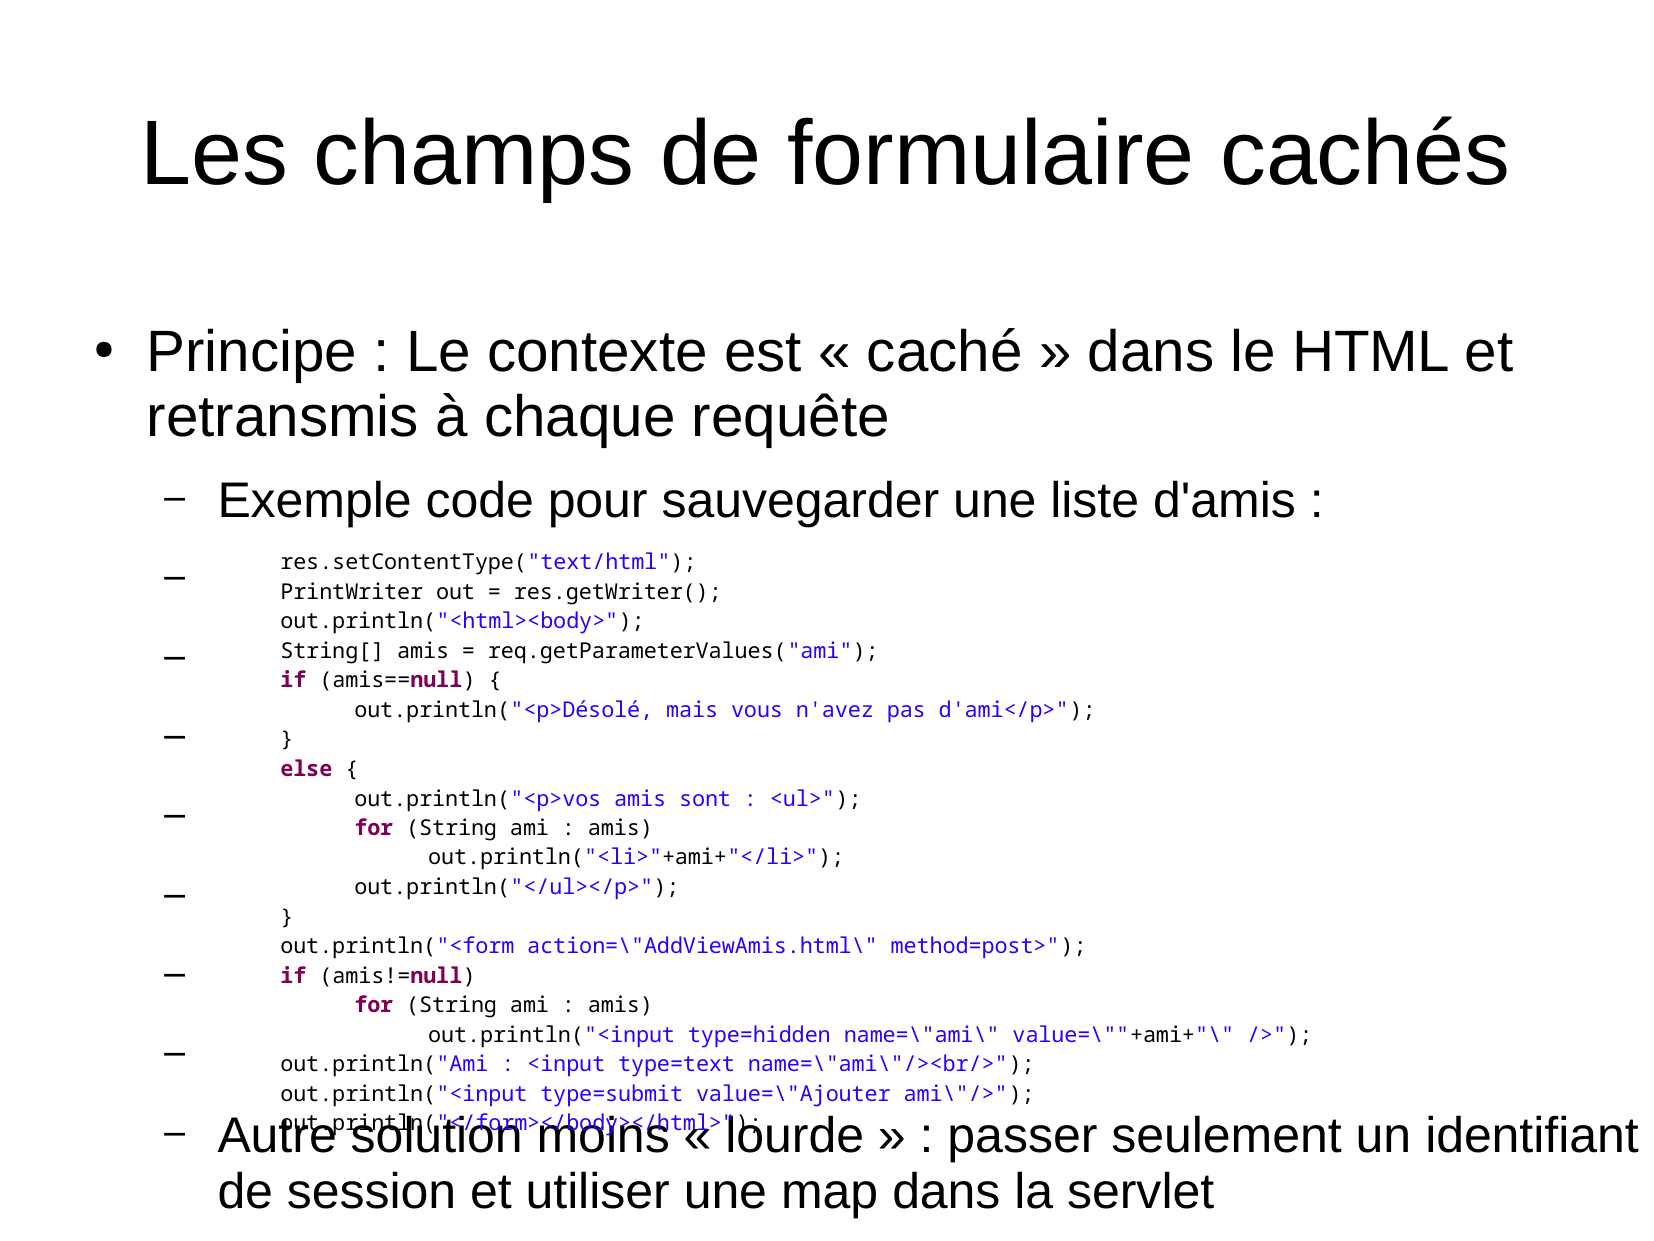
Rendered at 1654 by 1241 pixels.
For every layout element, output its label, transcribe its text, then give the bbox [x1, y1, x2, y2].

title Les champs de formulaire cachés [82, 49, 1571, 257]
list Principe : Le contexte est « caché » dans le HTML et retransmis à chaque requête Exemple code pour sauvegarder une liste d'amis : Autre solution moins « lourde » : passer seulement un identifiant de session et utiliser une map dans la servlet [75, 318, 1654, 1220]
text_box res.setContentType("text/html"); PrintWriter out = res.getWriter(); out.println("<html><body>"); String[] amis = req.getParameterValues("ami"); if (amis==null) { out.println("<p>Désolé, mais vous n'avez pas d'ami</p>"); } else { out.println("<p>vos amis sont : <ul>"); for (String ami : amis) out.println("<li>"+ami+"</li>"); out.println("</ul></p>"); } out.println("<form action=\"AddViewAmis.html\" method=post>"); if (amis!=null) for (String ami : amis) out.println("<input type=hidden name=\"ami\" value=\""+ami+"\" />"); out.println("Ami : <input type=text name=\"ami\"/><br/>"); out.println("<input type=submit value=\"Ajouter ami\"/>"); out.println("</form></body></html>"); [265, 539, 1335, 1099]
